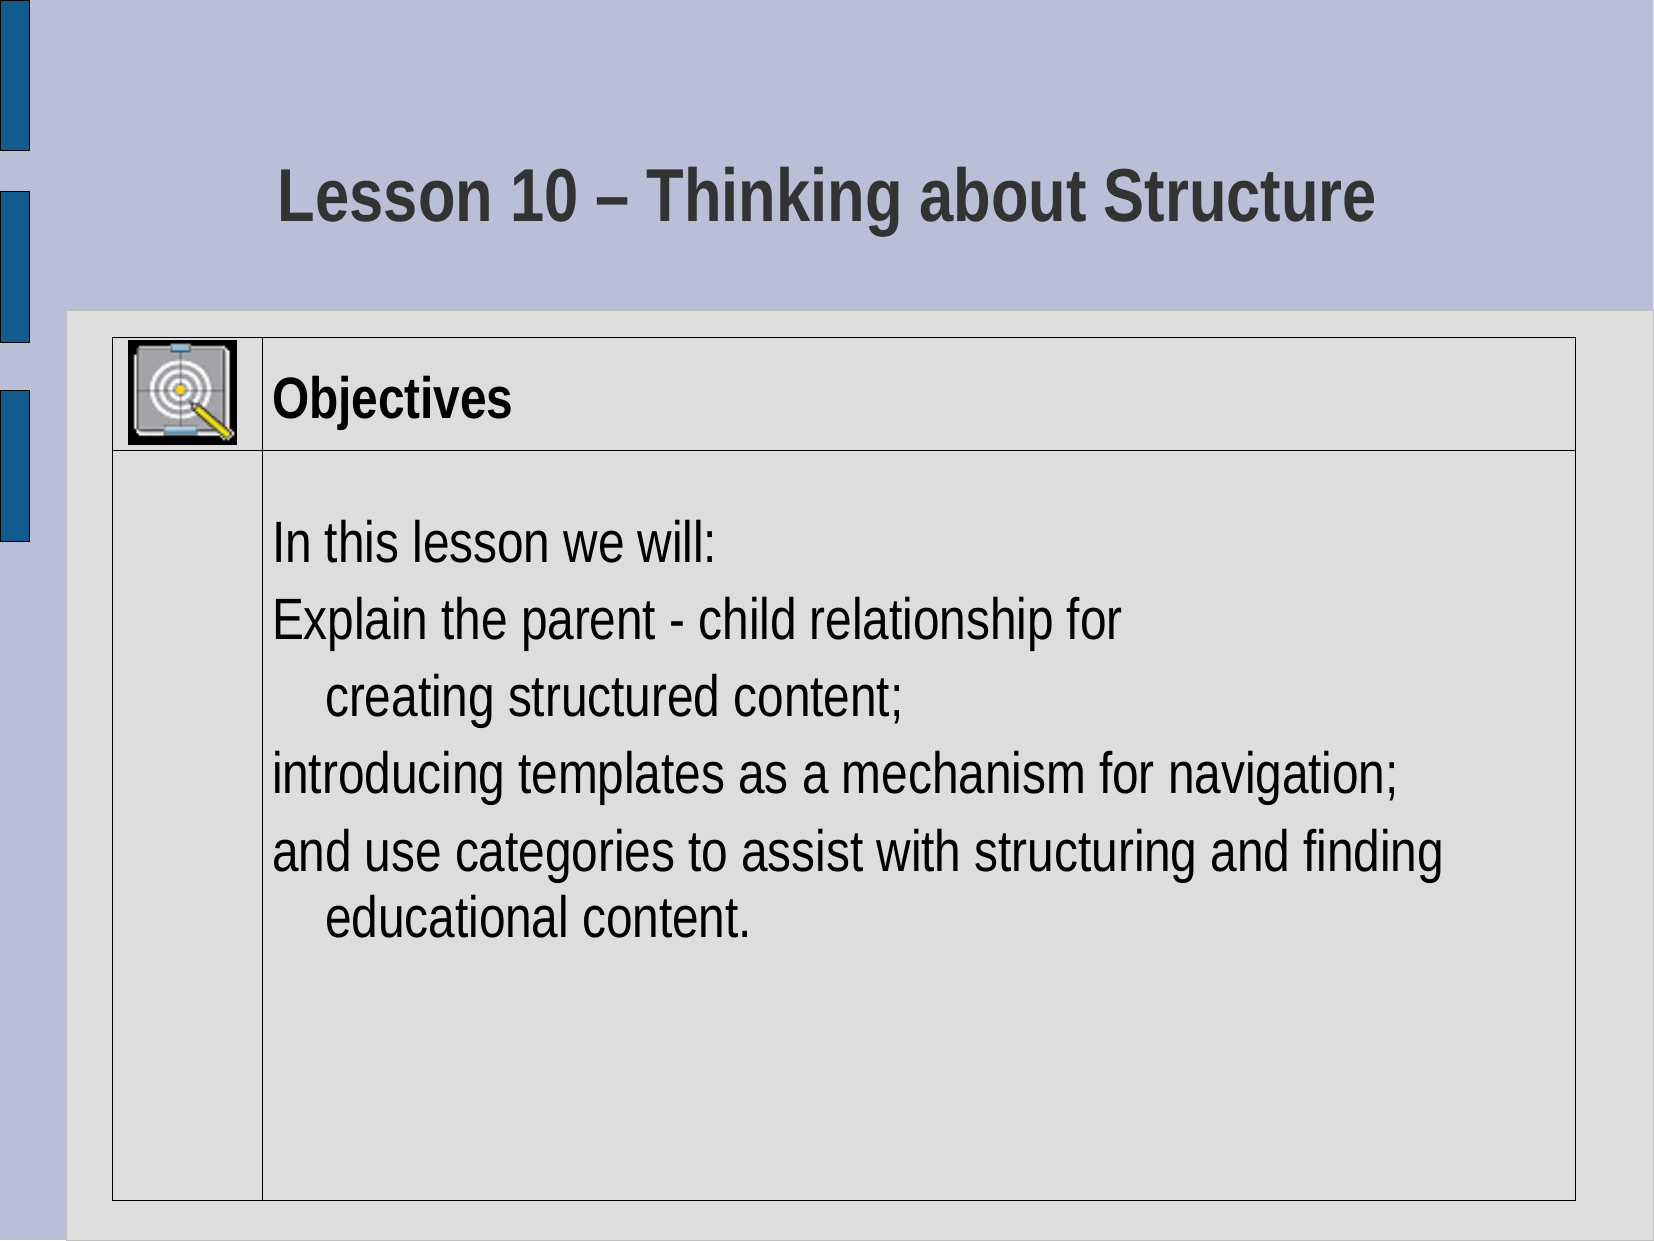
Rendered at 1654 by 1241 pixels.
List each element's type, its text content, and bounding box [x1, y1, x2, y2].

list Objectives In this lesson we will: Explain the parent - child relationship for creating structured content; introducing templates as a mechanism for navigation; and use categories to assist with structuring and finding educational content. [281, 451, 1538, 1013]
title Lesson 10 – Thinking about Structure [121, 91, 1534, 299]
picture [128, 340, 237, 445]
list Objectives In this lesson we will: Explain the parent - child relationship for creating structured content; introducing templates as a mechanism for navigation; and use categories to assist with structuring and finding educational content. [281, 364, 1538, 450]
